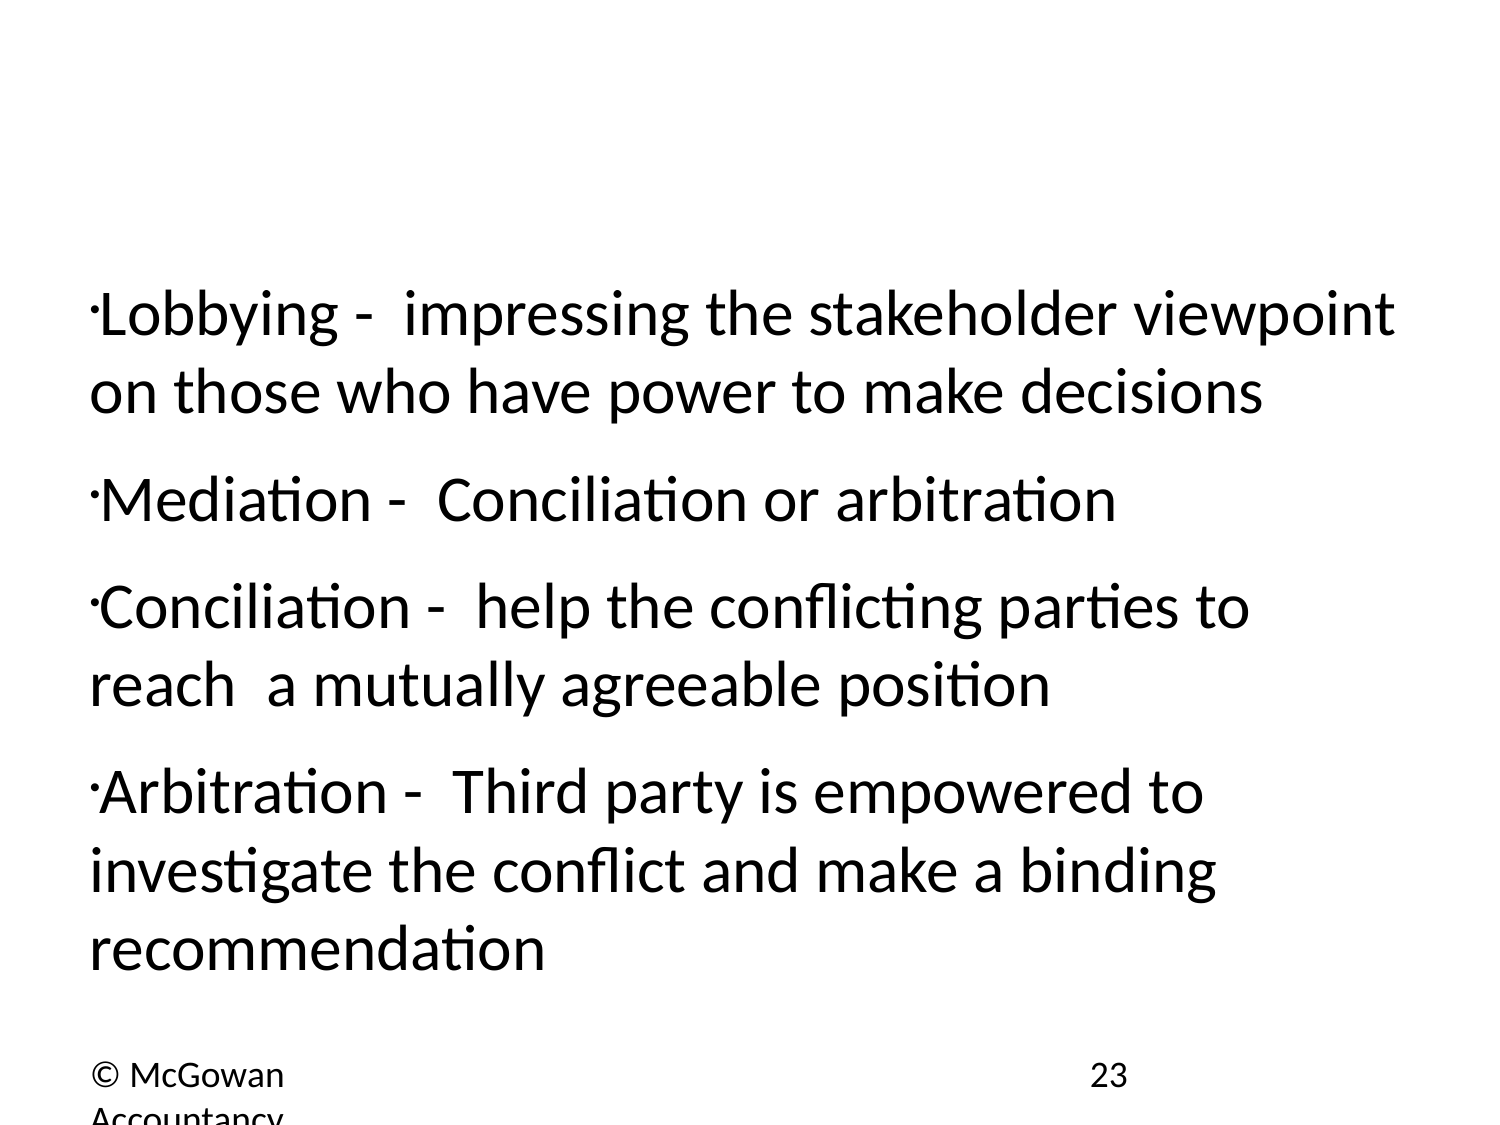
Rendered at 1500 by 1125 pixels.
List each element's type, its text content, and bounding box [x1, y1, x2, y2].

list Lobbying - impressing the stakeholder viewpoint on those who have power to make decisions Mediation - Conciliation or arbitration Conciliation - help the conflicting parties to reach a mutually agreeable position Arbitration - Third party is empowered to investigate the conflict and make a binding recommendation [75, 262, 1425, 1005]
text_box [1074, 1042, 1425, 1103]
text_box © McGowan Accountancy Services [75, 1042, 425, 1103]
